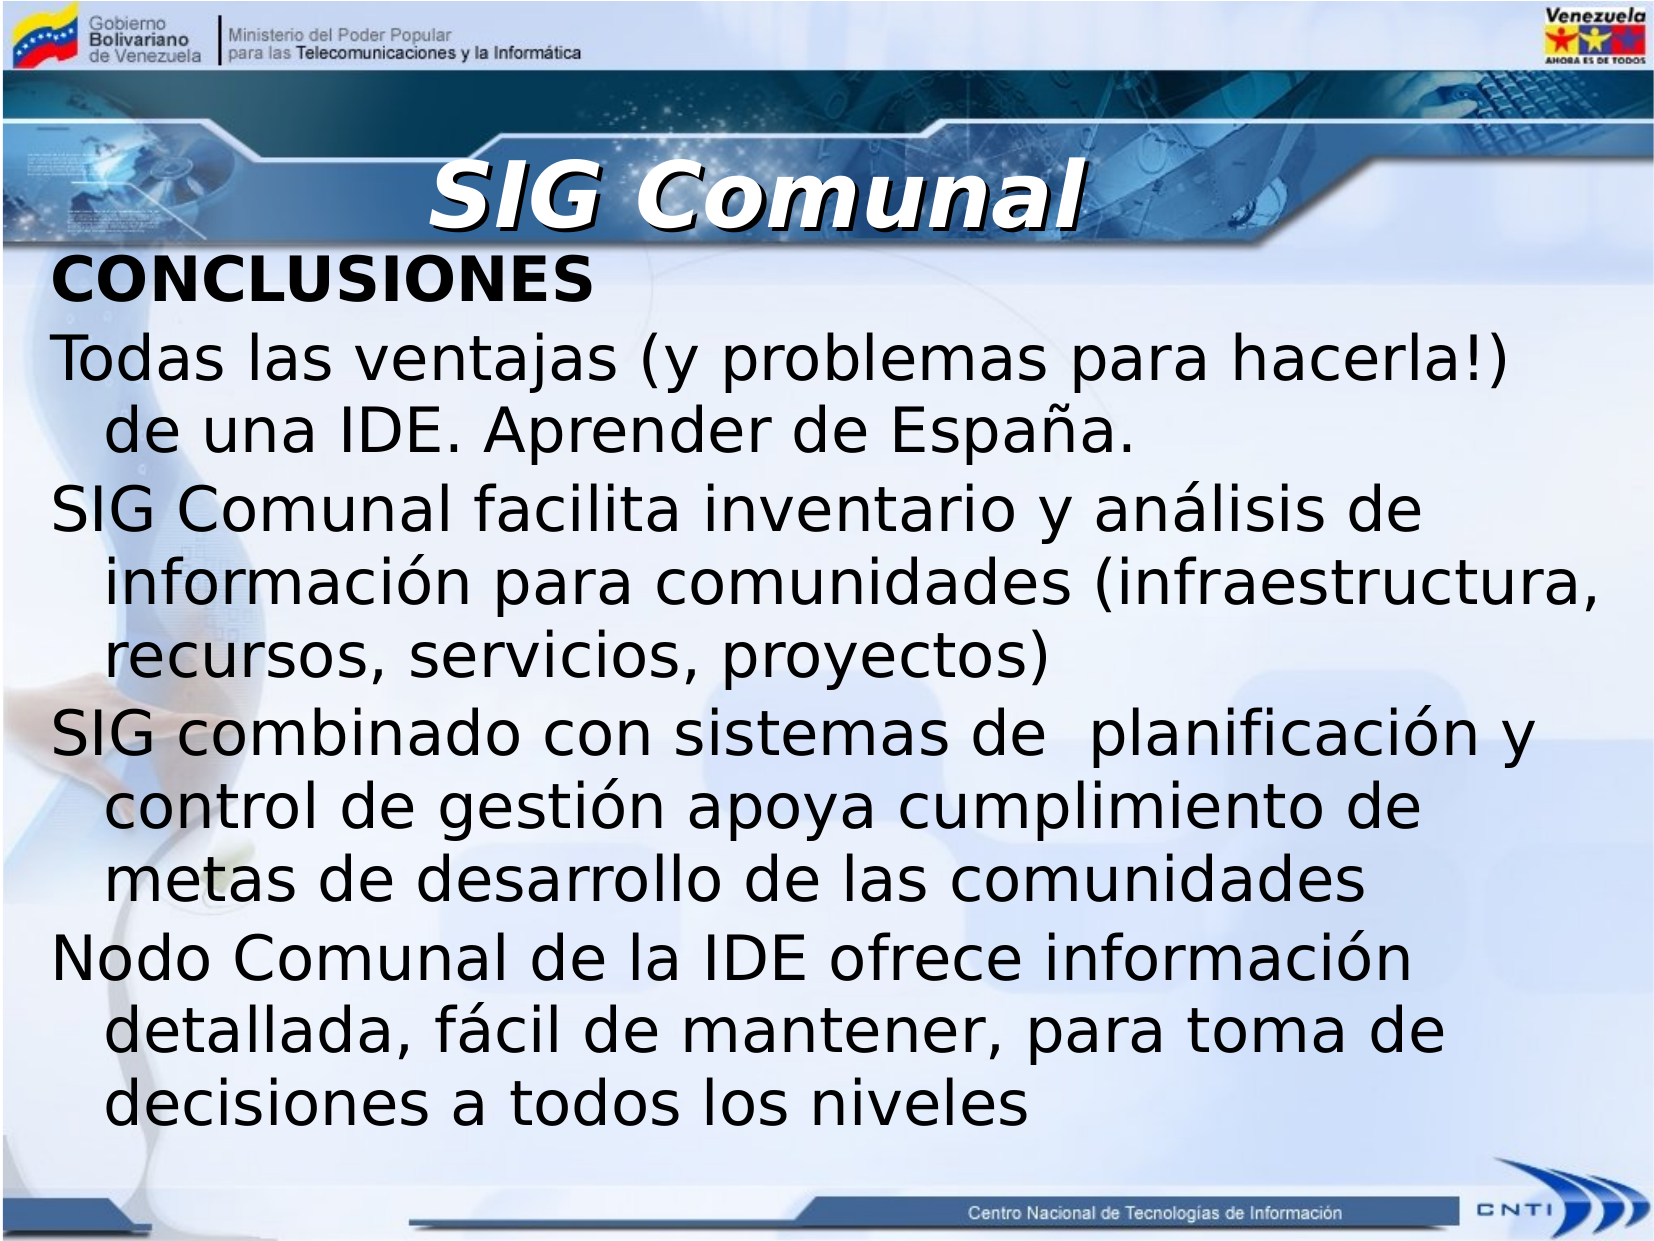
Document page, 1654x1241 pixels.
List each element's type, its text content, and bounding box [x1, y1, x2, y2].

picture [2, 1, 1654, 1241]
title SIG Comunal [12, 91, 1501, 299]
text_box CONCLUSIONES Todas las ventajas (y problemas para hacerla!) de una IDE. Aprender de España. SIG Comunal facilita inventario y análisis de información para comunidades (infraestructura, recursos, servicios, proyectos) SIG combinado con sistemas de planificación y control de gestión apoya cumplimiento de metas de desarrollo de las comunidades Nodo Comunal de la IDE ofrece información detallada, fácil de mantener, para toma de decisiones a todos los niveles [29, 230, 1625, 1154]
